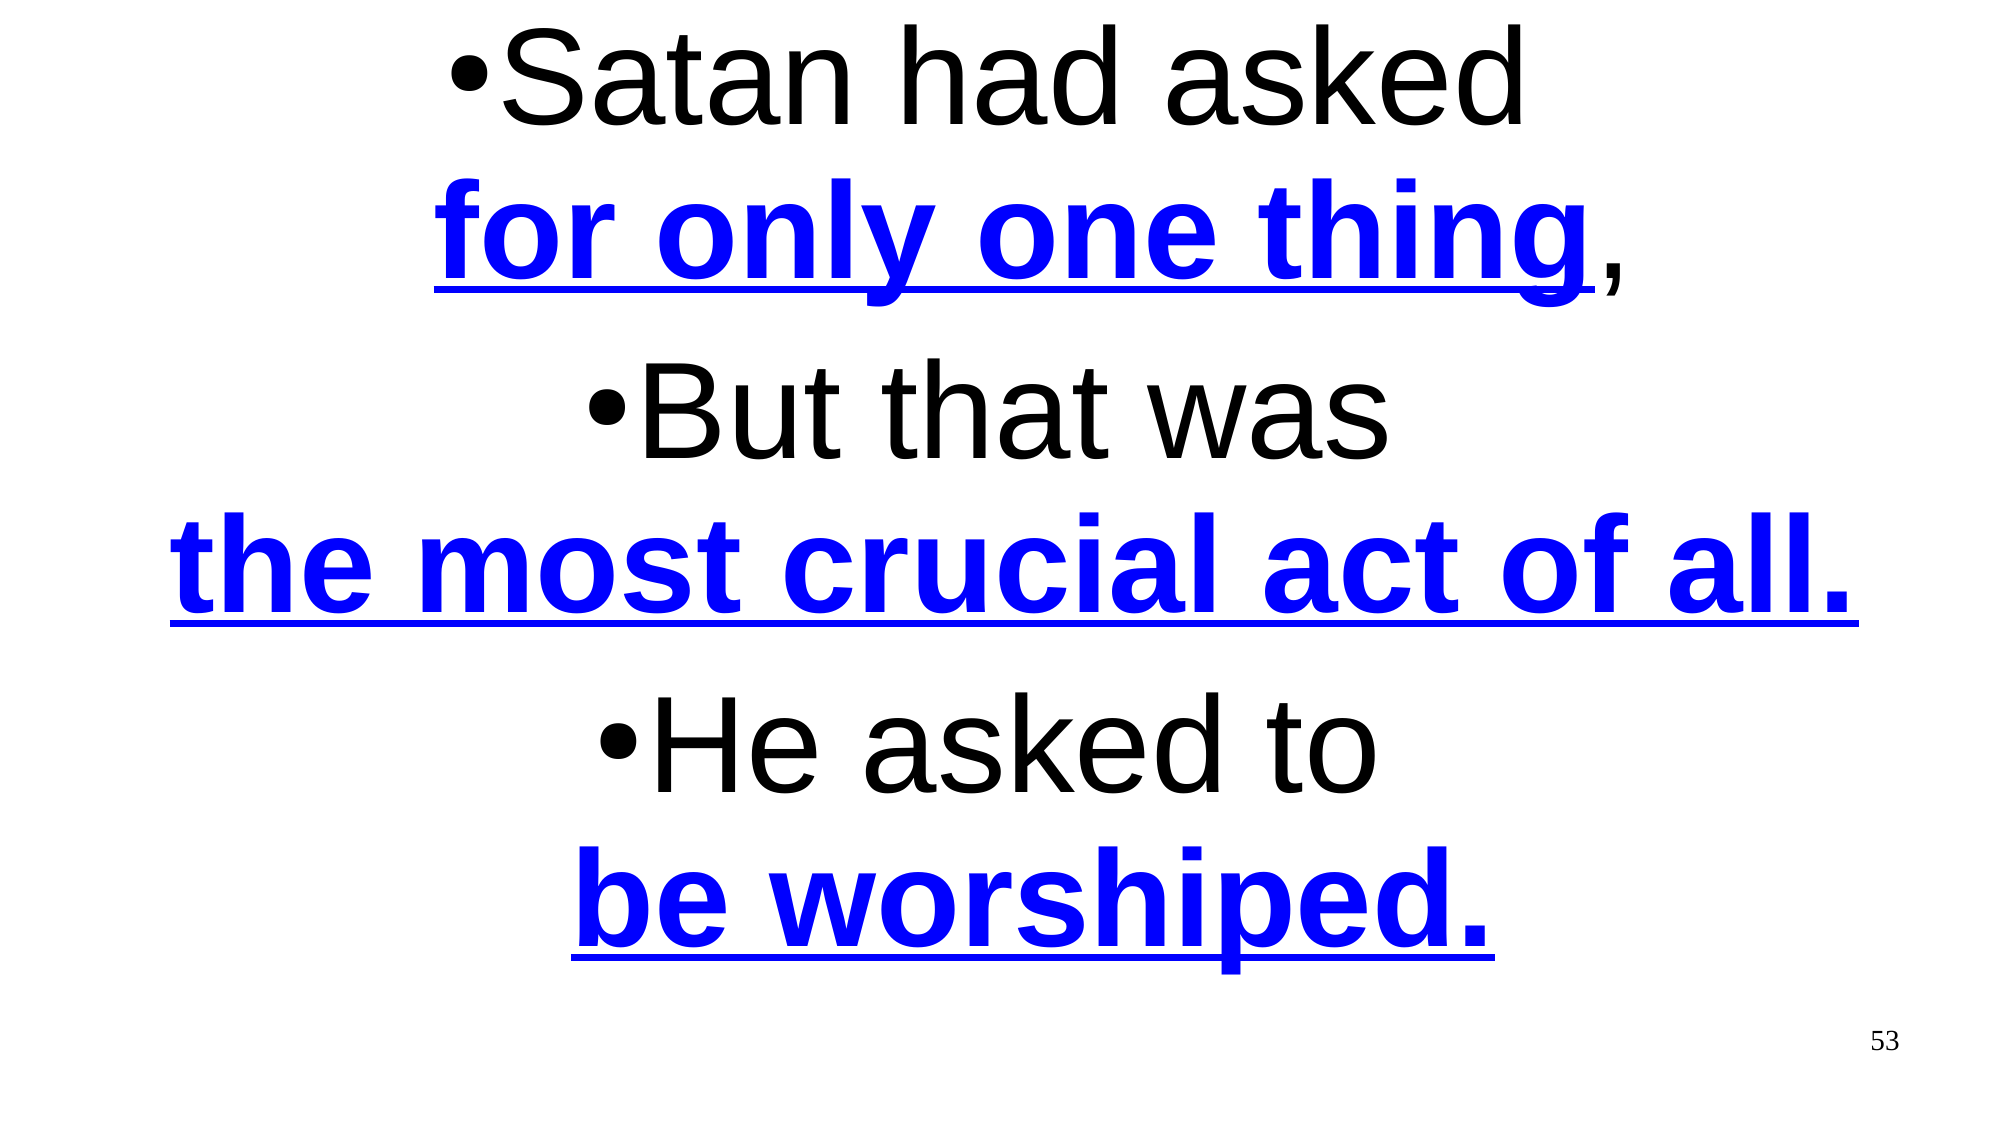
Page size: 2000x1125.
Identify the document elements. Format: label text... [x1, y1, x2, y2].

list Satan had asked for only one thing, But that was the most crucial act of all. He asked to be worshiped. [0, 0, 1996, 1123]
